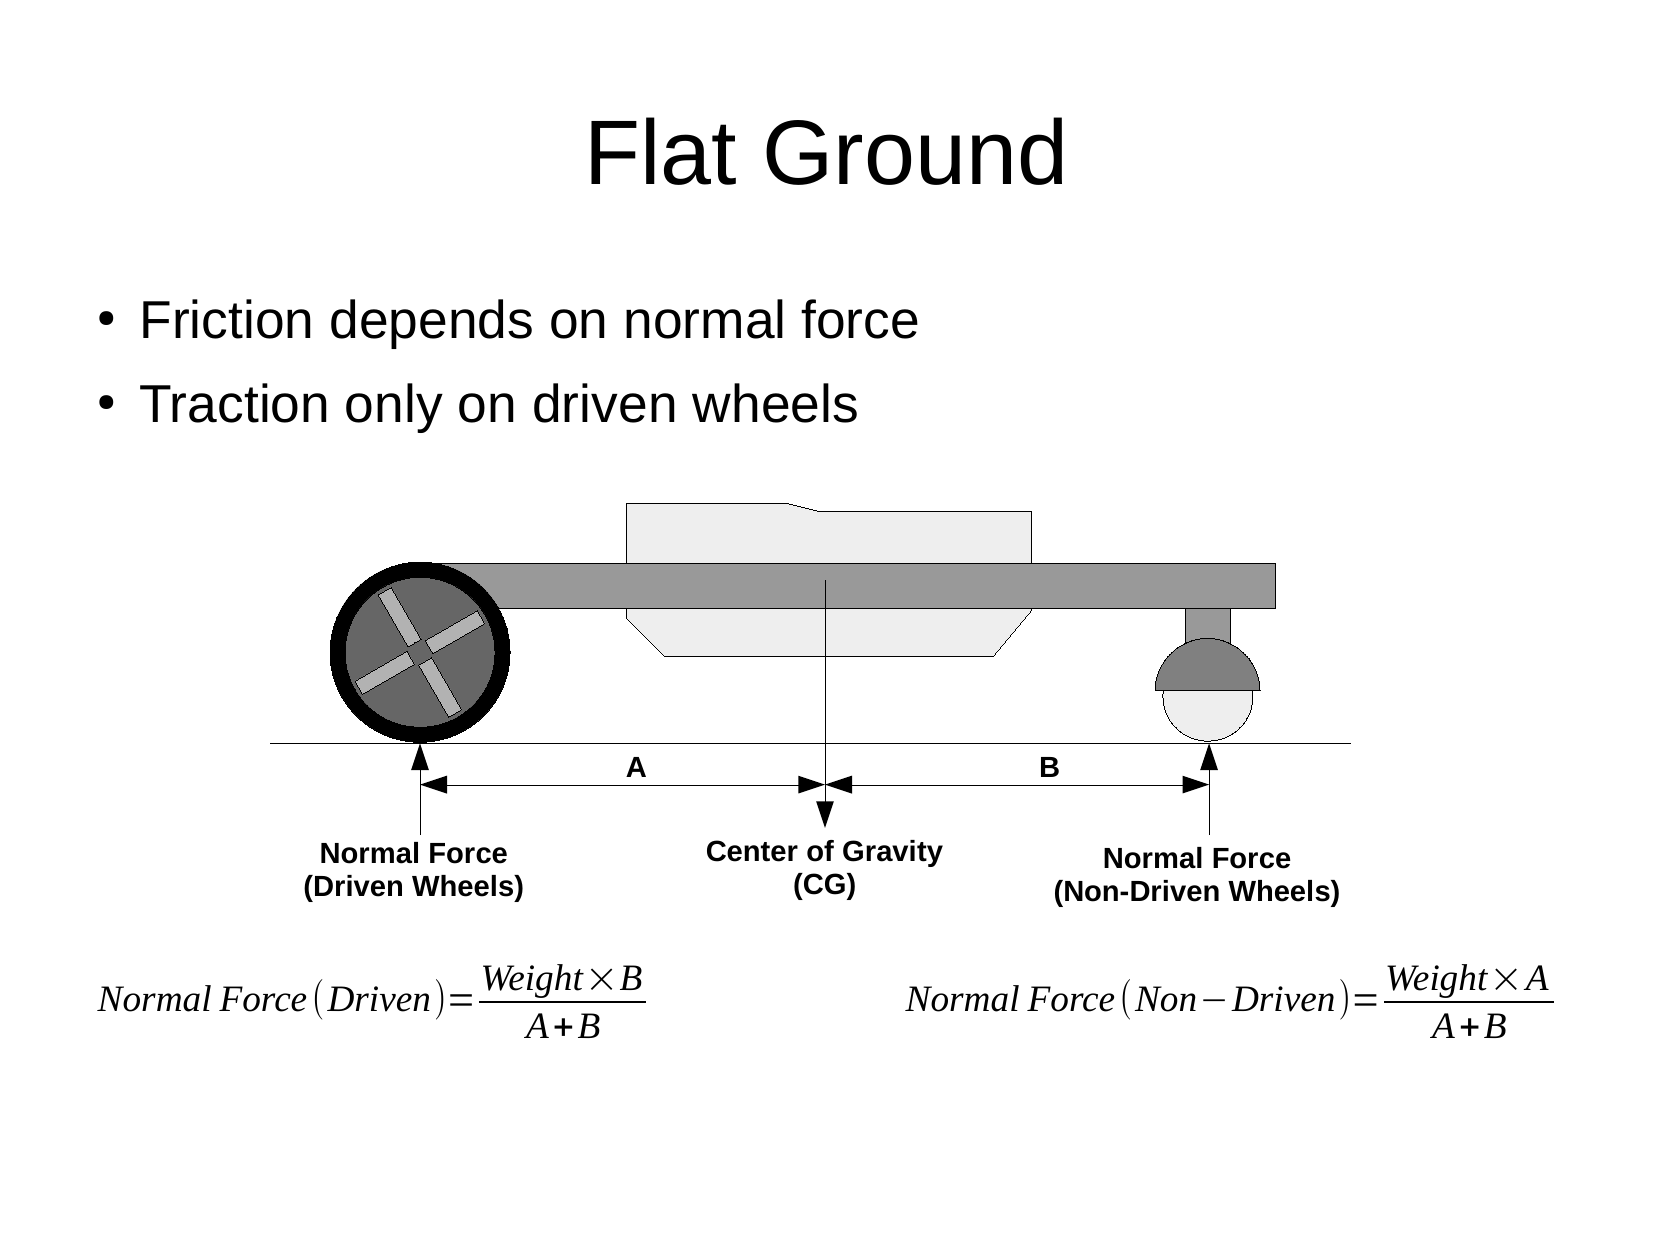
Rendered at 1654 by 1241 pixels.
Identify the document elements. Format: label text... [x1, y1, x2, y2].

list Friction depends on normal force Traction only on driven wheels [82, 290, 1571, 436]
text_box Center of Gravity (CG) [638, 827, 1011, 909]
chart [897, 957, 1561, 1046]
chart [90, 957, 653, 1046]
text_box Normal Force (Driven Wheels) [227, 829, 601, 911]
text_box [330, 503, 1276, 743]
title Flat Ground [82, 49, 1571, 257]
text_box Normal Force (Non-Driven Wheels) [1010, 835, 1384, 916]
text_box B [863, 743, 1236, 824]
text_box A [450, 743, 823, 824]
